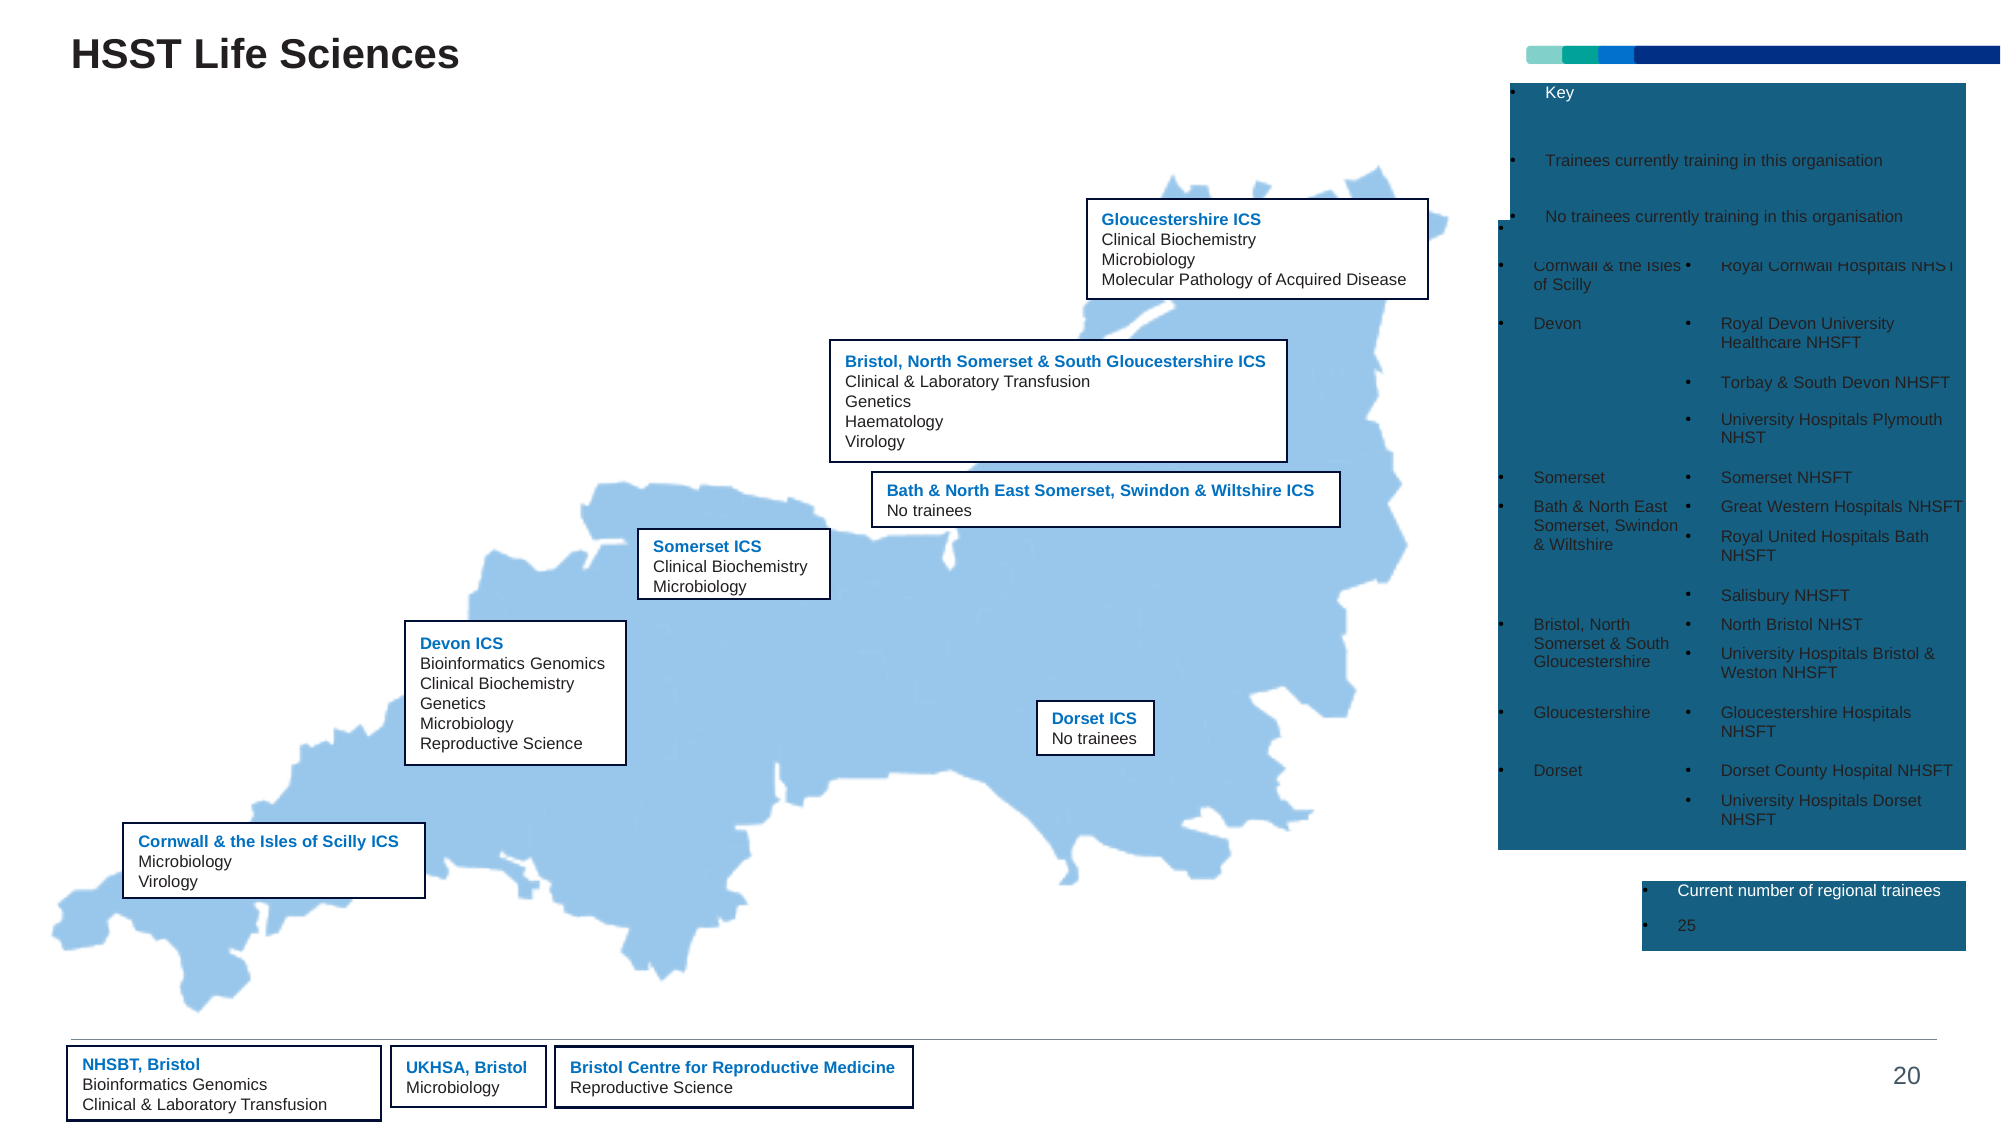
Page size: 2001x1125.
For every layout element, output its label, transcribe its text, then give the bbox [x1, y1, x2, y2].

text_box Dorset ICS No trainees [1037, 701, 1154, 755]
table_header [1908, 83, 1966, 152]
text_box Bristol, North Somerset & South Gloucestershire ICS Clinical & Laboratory Transfusion Genetics Haematology Virology [830, 340, 1287, 462]
picture [42, 157, 1463, 1040]
table_cell Bristol, North Somerset & South Gloucestershire [1498, 615, 1685, 703]
table_cell 25 [1642, 916, 1966, 951]
text_box Bristol Centre for Reproductive Medicine Reproductive Science [555, 1047, 913, 1108]
text_box Gloucestershire ICS Clinical Biochemistry Microbiology Molecular Pathology of Acquired Disease [1087, 199, 1428, 299]
table_cell Royal Devon University Healthcare NHSFT [1685, 315, 1966, 373]
table_cell Bath & North East Somerset, Swindon & Wiltshire [1498, 498, 1685, 615]
table_cell University Hospitals Bristol & Weston NHSFT [1685, 644, 1966, 703]
table_cell Dorset [1498, 762, 1685, 850]
table_cell No trainees currently training in this organisation [1510, 207, 1908, 262]
title HSST Life Sciences [70, 32, 1513, 79]
table_cell Somerset [1498, 468, 1685, 498]
table_cell Devon [1498, 315, 1685, 468]
text_box NHSBT, Bristol Bioinformatics Genomics Clinical & Laboratory Transfusion [67, 1046, 381, 1121]
table_cell University Hospitals Dorset NHSFT [1685, 791, 1966, 850]
text_box UKHSA, Bristol Microbiology [391, 1046, 546, 1107]
table_cell North Bristol NHST [1685, 615, 1966, 644]
table_header Key [1510, 83, 1908, 152]
table_cell Torbay & South Devon NHSFT [1685, 373, 1966, 410]
table_cell Royal United Hospitals Bath NHSFT [1685, 527, 1966, 586]
table_cell Salisbury NHSFT [1685, 586, 1966, 615]
text_box Cornwall & the Isles of Scilly ICS Microbiology Virology [123, 823, 425, 898]
table_cell Gloucestershire Hospitals NHSFT [1685, 703, 1966, 762]
table_cell Great Western Hospitals NHSFT [1685, 498, 1966, 527]
table_header ICS [1498, 220, 1510, 256]
table_cell Trainees currently training in this organisation [1510, 152, 1908, 207]
table_cell Cornwall & the Isles of Scilly [1498, 256, 1685, 315]
text_box Somerset ICS Clinical Biochemistry Microbiology [638, 529, 830, 599]
text_box Devon ICS Bioinformatics Genomics Clinical Biochemistry Genetics Microbiology Reproductive Science [405, 621, 626, 765]
table_cell [1908, 207, 1966, 262]
table_cell Gloucestershire [1498, 703, 1685, 762]
table_cell Somerset NHSFT [1685, 468, 1966, 498]
table_cell Royal Cornwall Hospitals NHST [1685, 262, 1966, 315]
table_header Current number of regional trainees [1642, 881, 1966, 916]
table_cell Dorset County Hospital NHSFT [1685, 762, 1966, 791]
table_cell [1908, 152, 1966, 207]
text_box Bath & North East Somerset, Swindon & Wiltshire ICS No trainees [872, 472, 1340, 527]
table_cell University Hospitals Plymouth NHST [1685, 410, 1966, 468]
